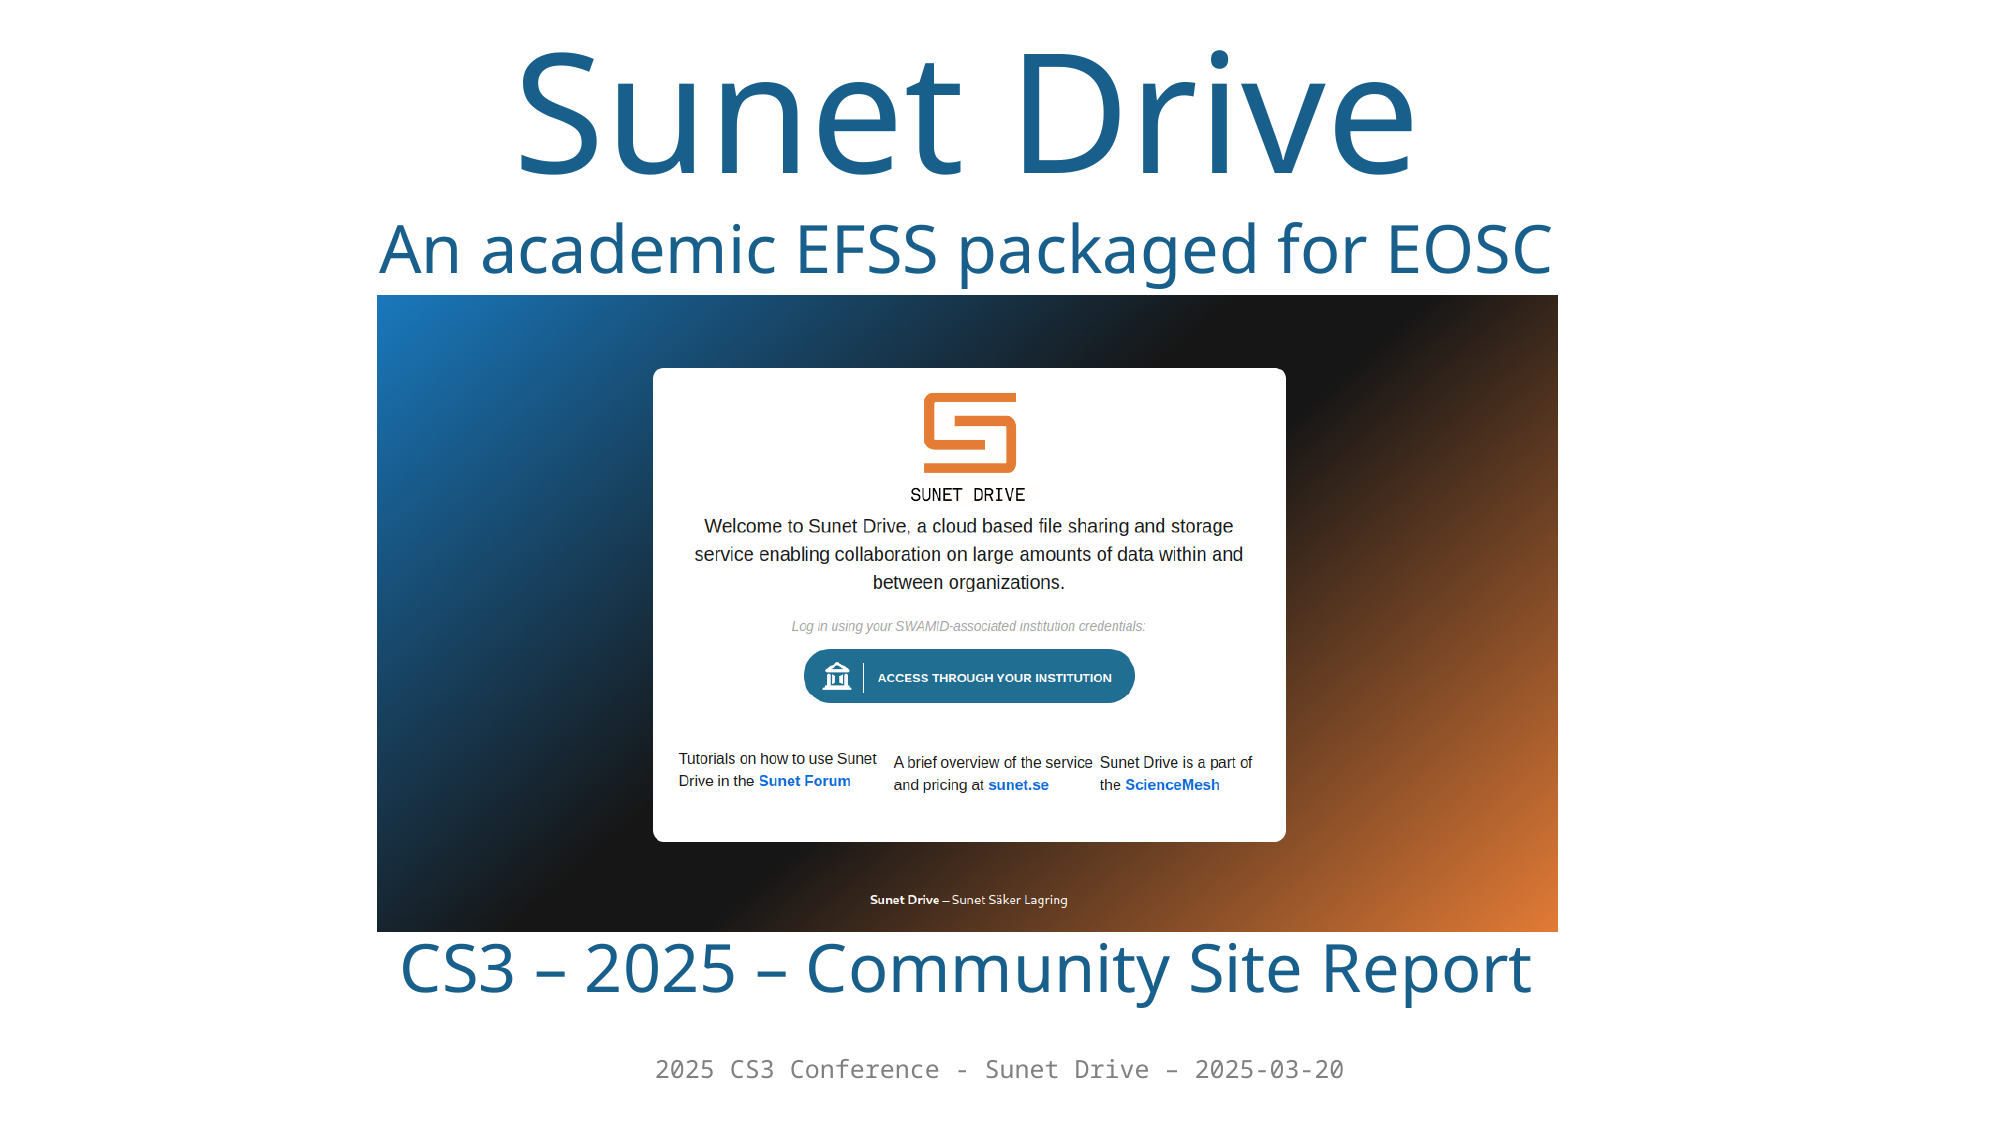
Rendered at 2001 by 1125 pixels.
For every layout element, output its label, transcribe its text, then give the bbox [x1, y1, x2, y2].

title Sunet Drive An academic EFSS packaged for EOSC CS3 – 2025 – Community Site Report [209, 37, 1726, 976]
list 2025 CS3 Conference - Sunet Drive – 2025-03-20 [250, 1050, 1750, 1096]
picture [377, 295, 1558, 932]
